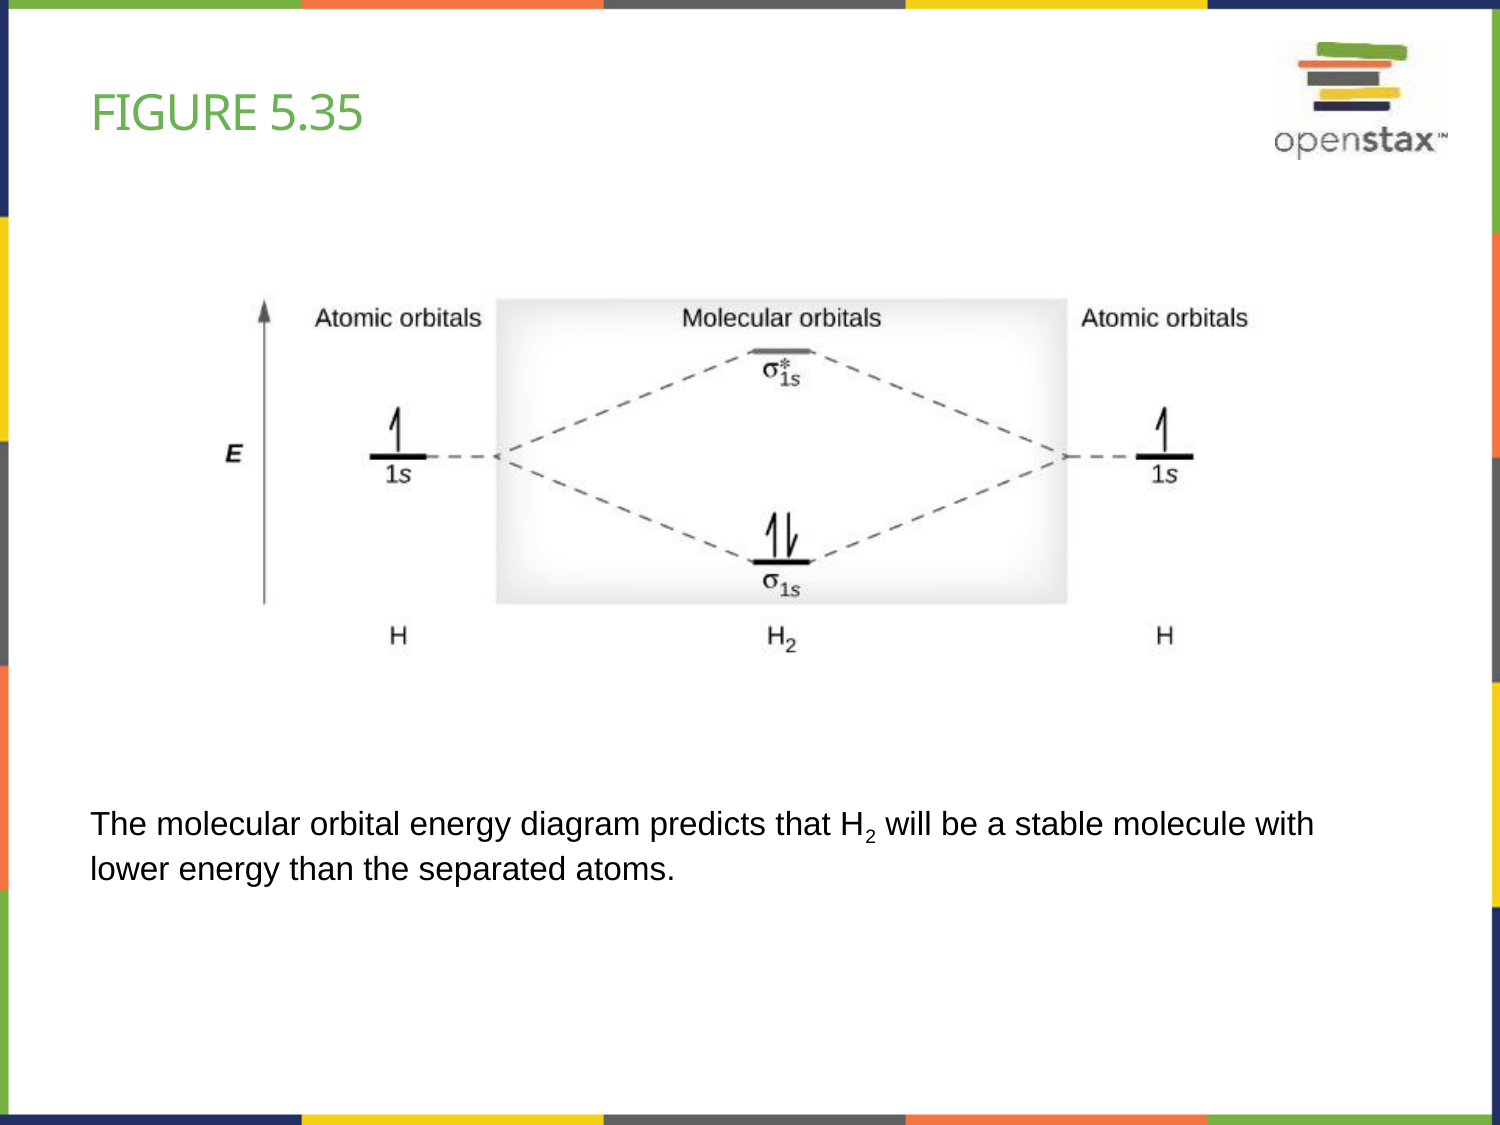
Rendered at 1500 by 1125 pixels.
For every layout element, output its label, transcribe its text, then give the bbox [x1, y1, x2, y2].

picture [0, 0, 1500, 1125]
list The molecular orbital energy diagram predicts that H2 will be a stable molecule with lower energy than the separated atoms. [75, 794, 1398, 986]
title Figure 5.35 [75, 39, 1398, 148]
